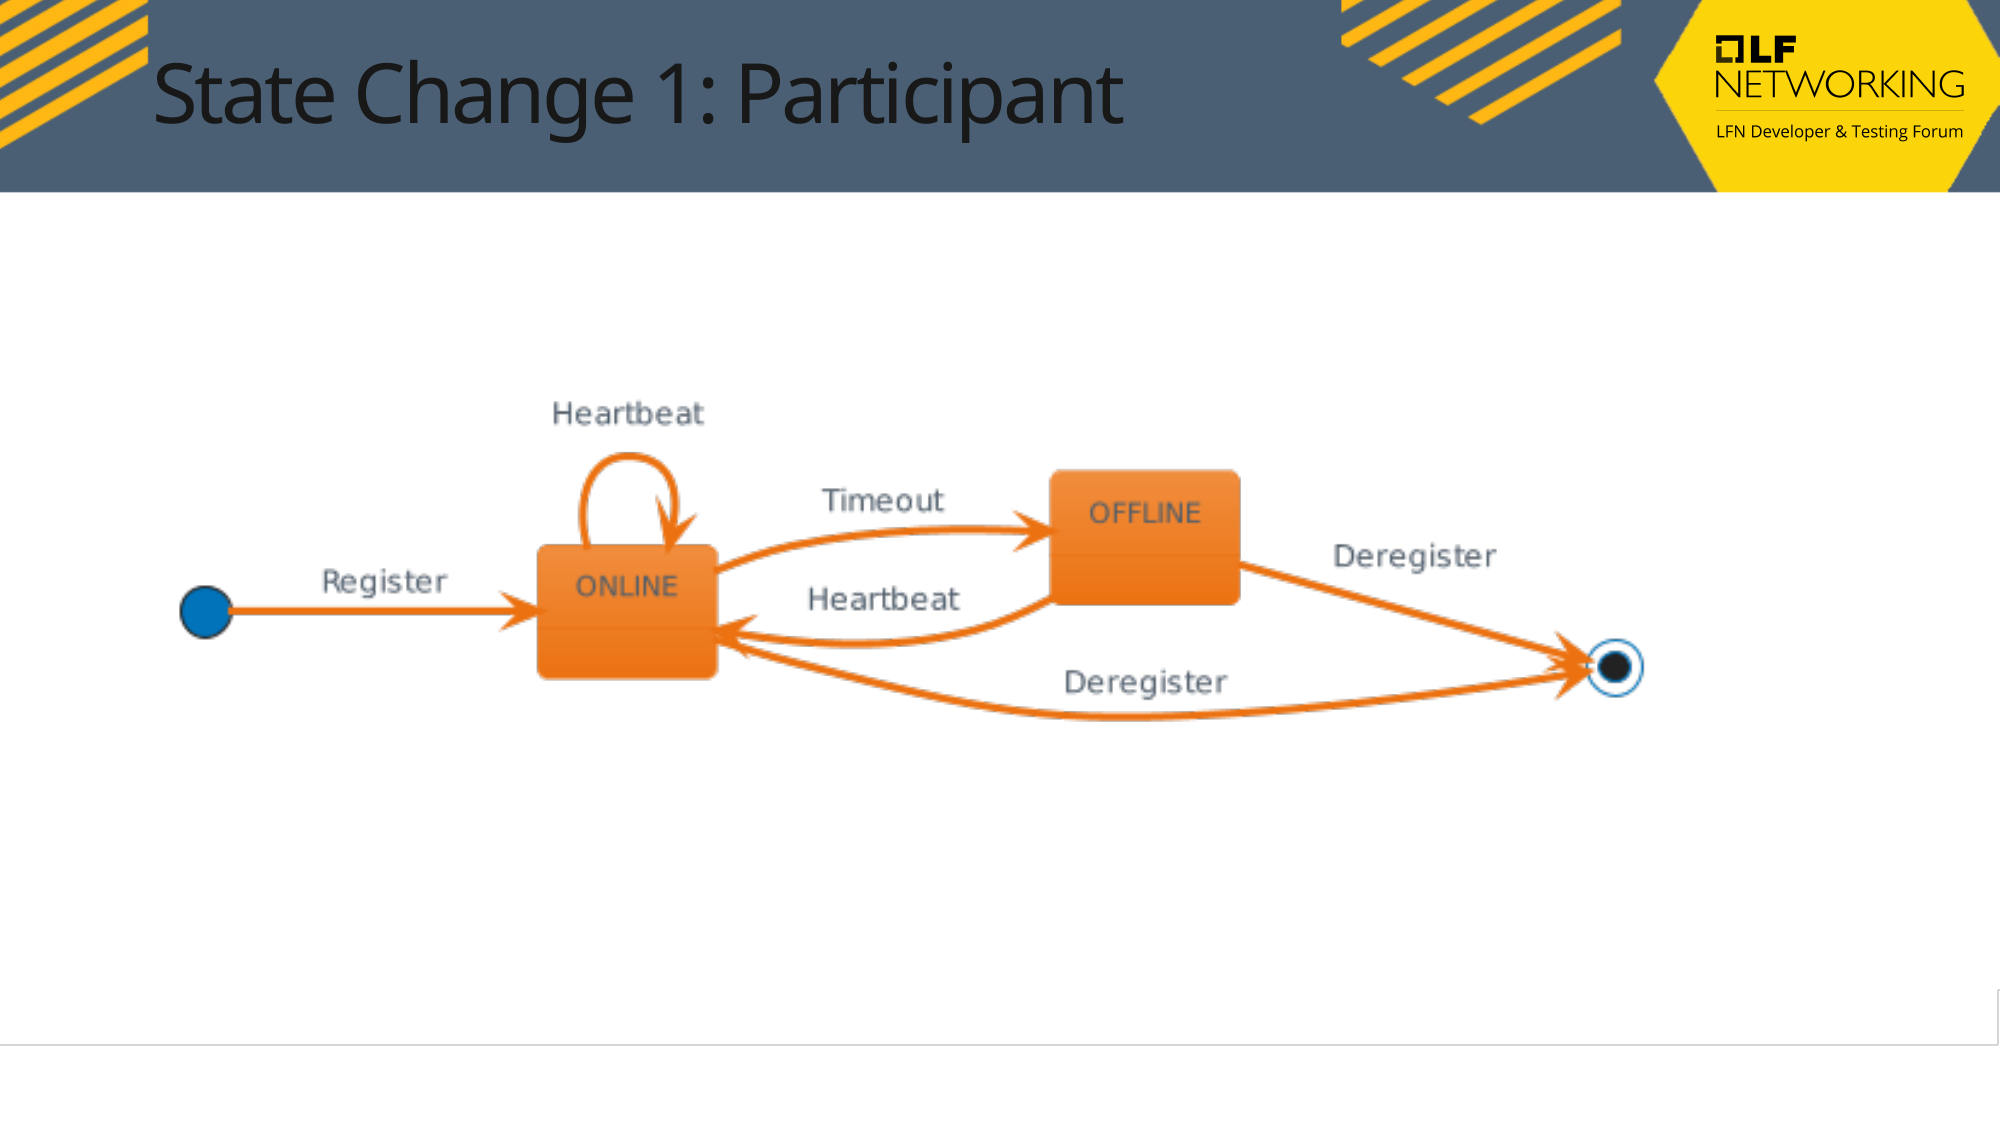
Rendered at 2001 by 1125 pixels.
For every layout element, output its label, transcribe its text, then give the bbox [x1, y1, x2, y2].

title State Change 1: Participant [137, 5, 1655, 191]
picture [0, 0, 2000, 1047]
